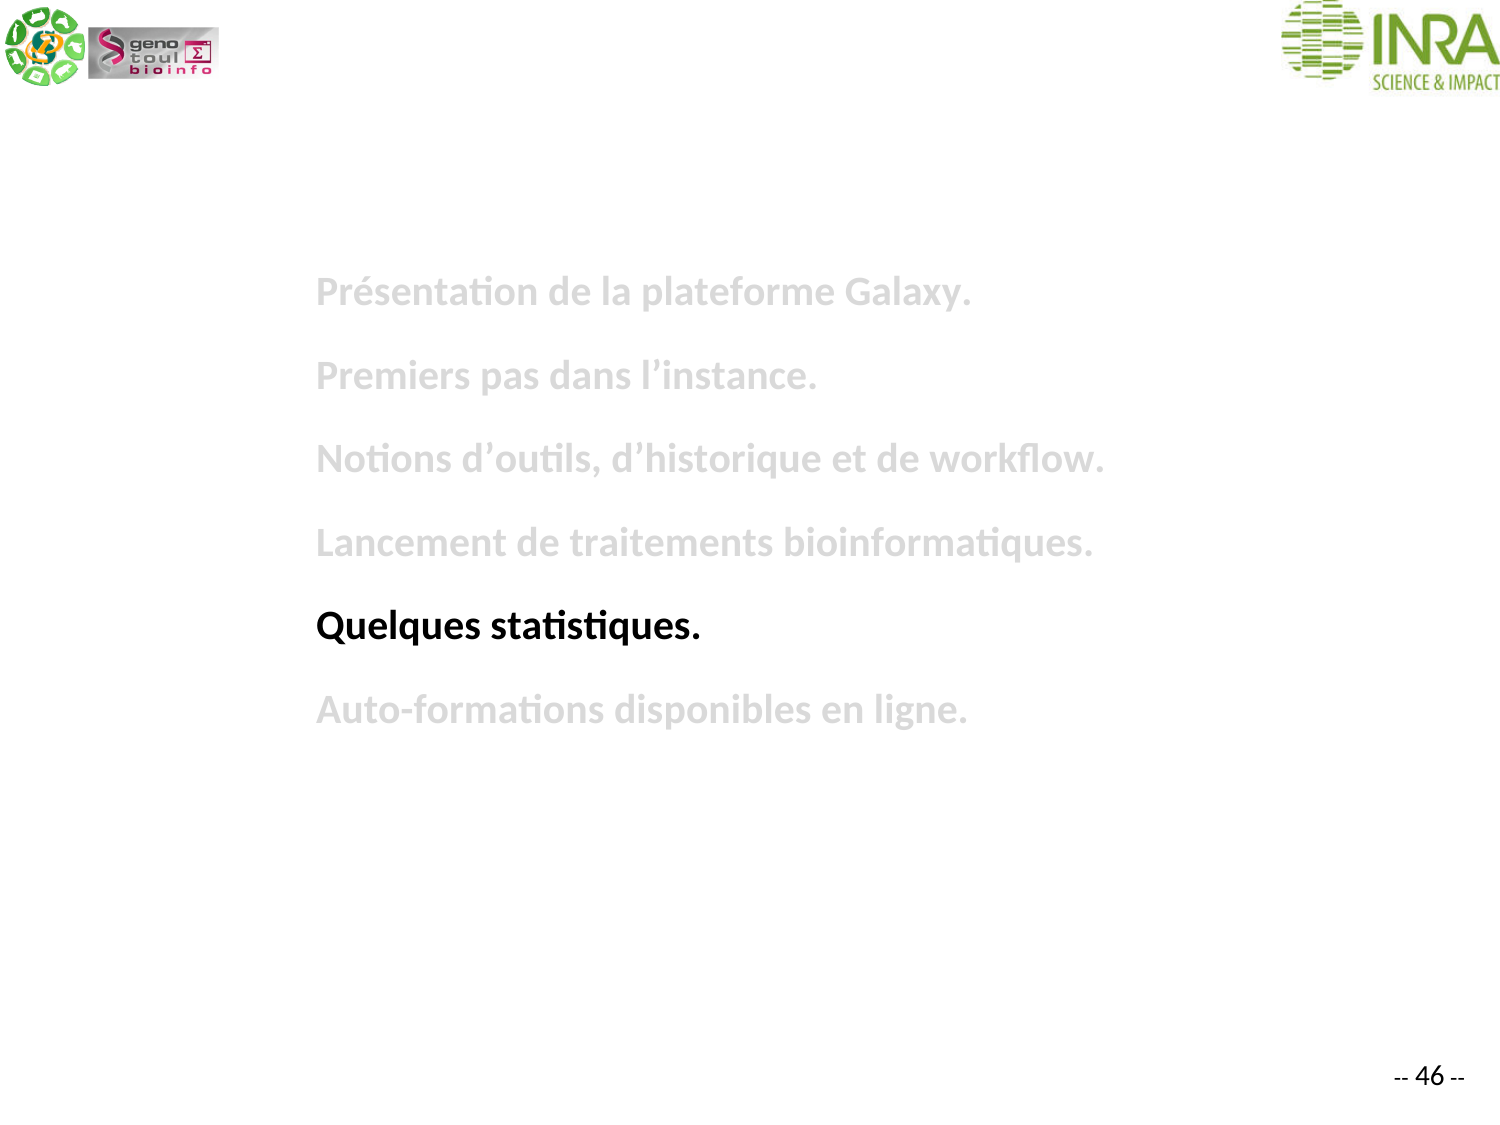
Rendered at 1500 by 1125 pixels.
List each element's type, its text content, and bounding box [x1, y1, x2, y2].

picture [88, 27, 219, 79]
picture [5, 7, 85, 86]
picture [1281, 0, 1500, 110]
text_box Présentation de la plateforme Galaxy. Premiers pas dans l’instance. Notions d’outils, d’historique et de workflow. Lancement de traitements bioinformatiques. Quelques statistiques. Auto-formations disponibles en ligne. [301, 267, 1400, 992]
